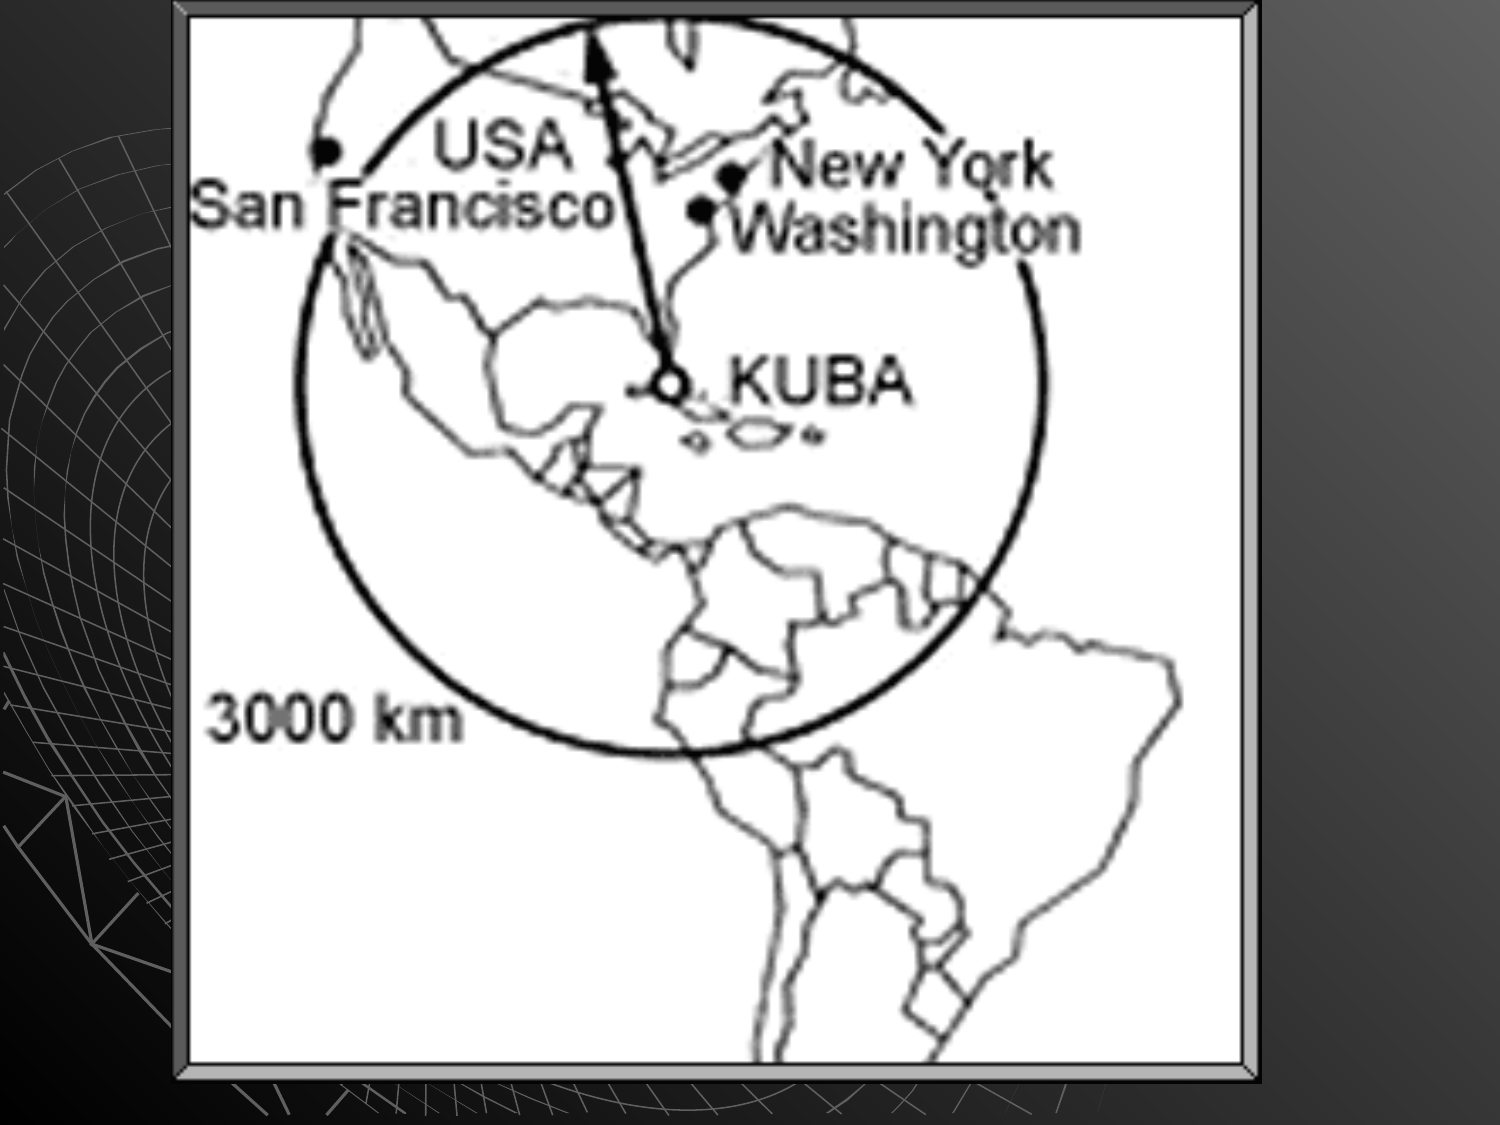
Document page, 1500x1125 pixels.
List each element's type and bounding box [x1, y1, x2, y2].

picture [171, 0, 1262, 1084]
